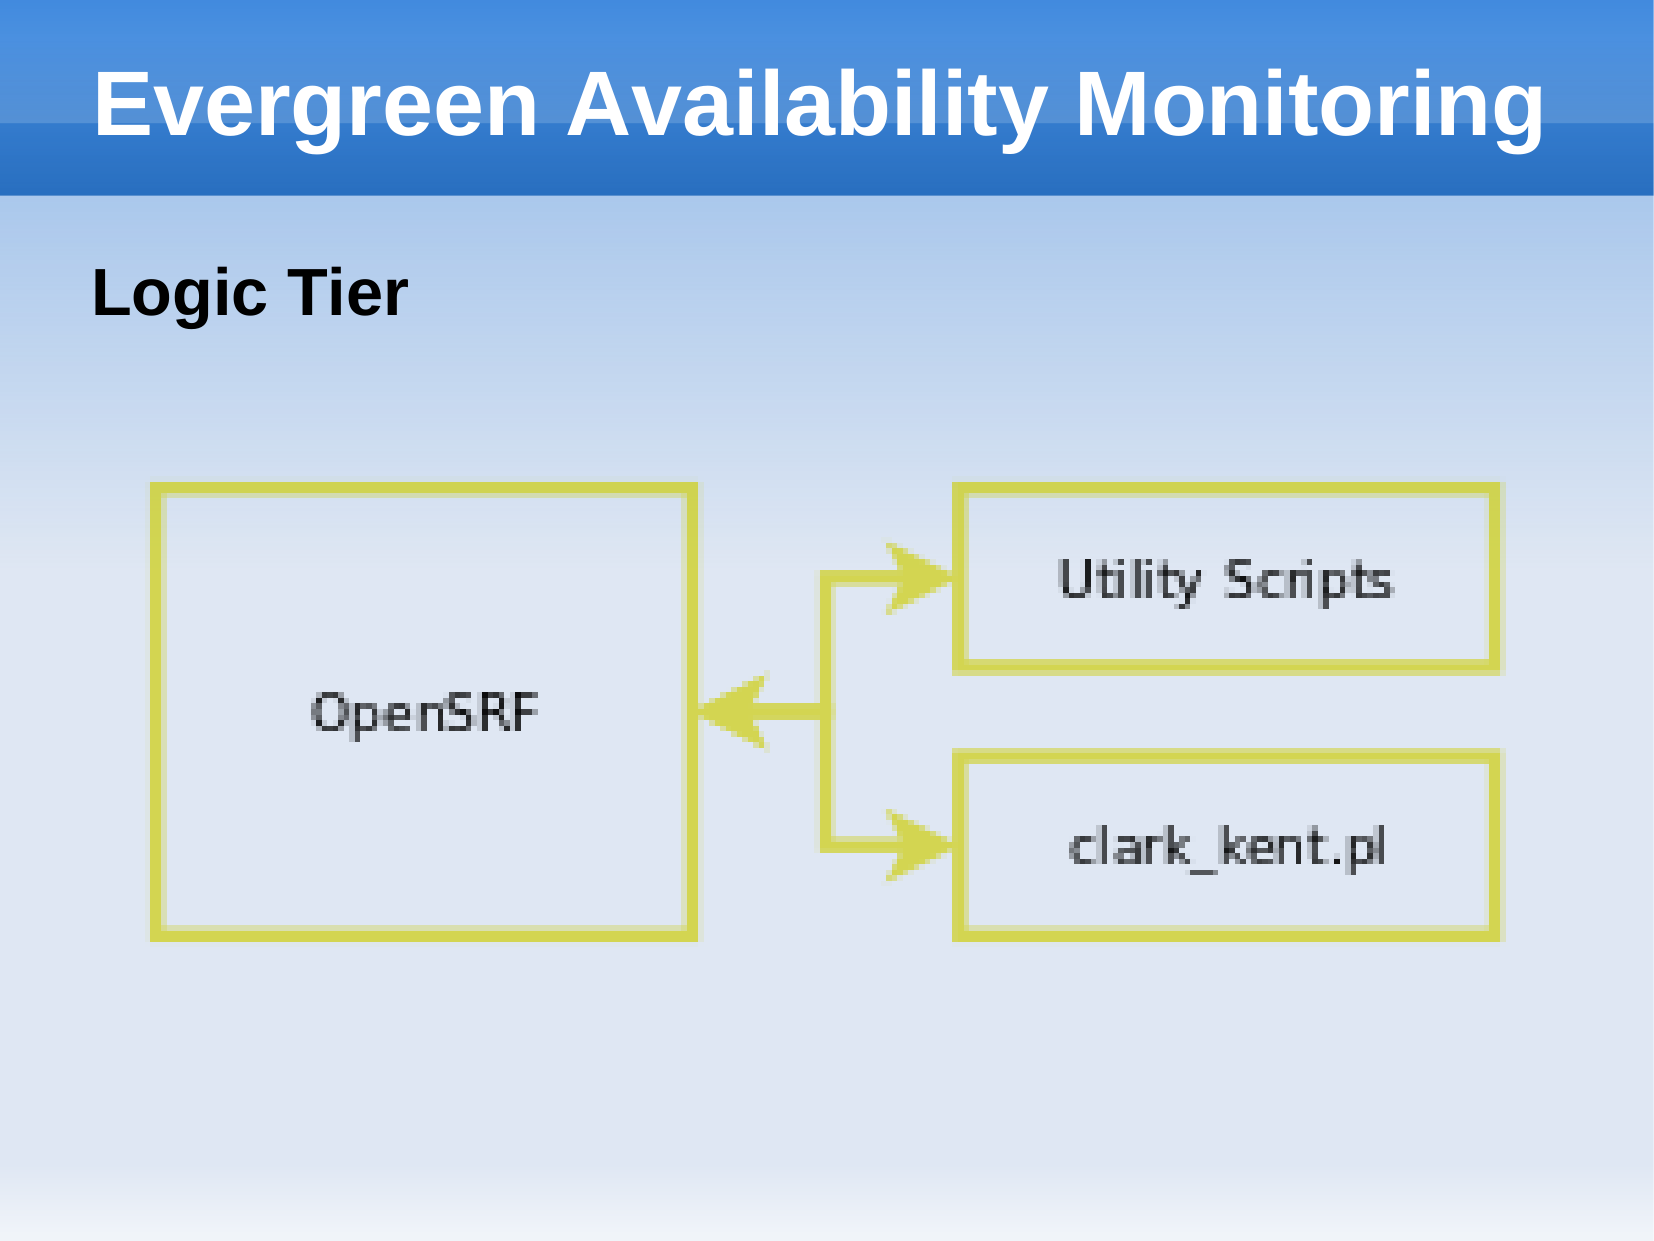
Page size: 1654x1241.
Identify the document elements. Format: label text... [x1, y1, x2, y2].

text_box Logic Tier [76, 247, 426, 338]
picture [0, 0, 1654, 1241]
title Evergreen Availability Monitoring [76, 0, 1565, 208]
